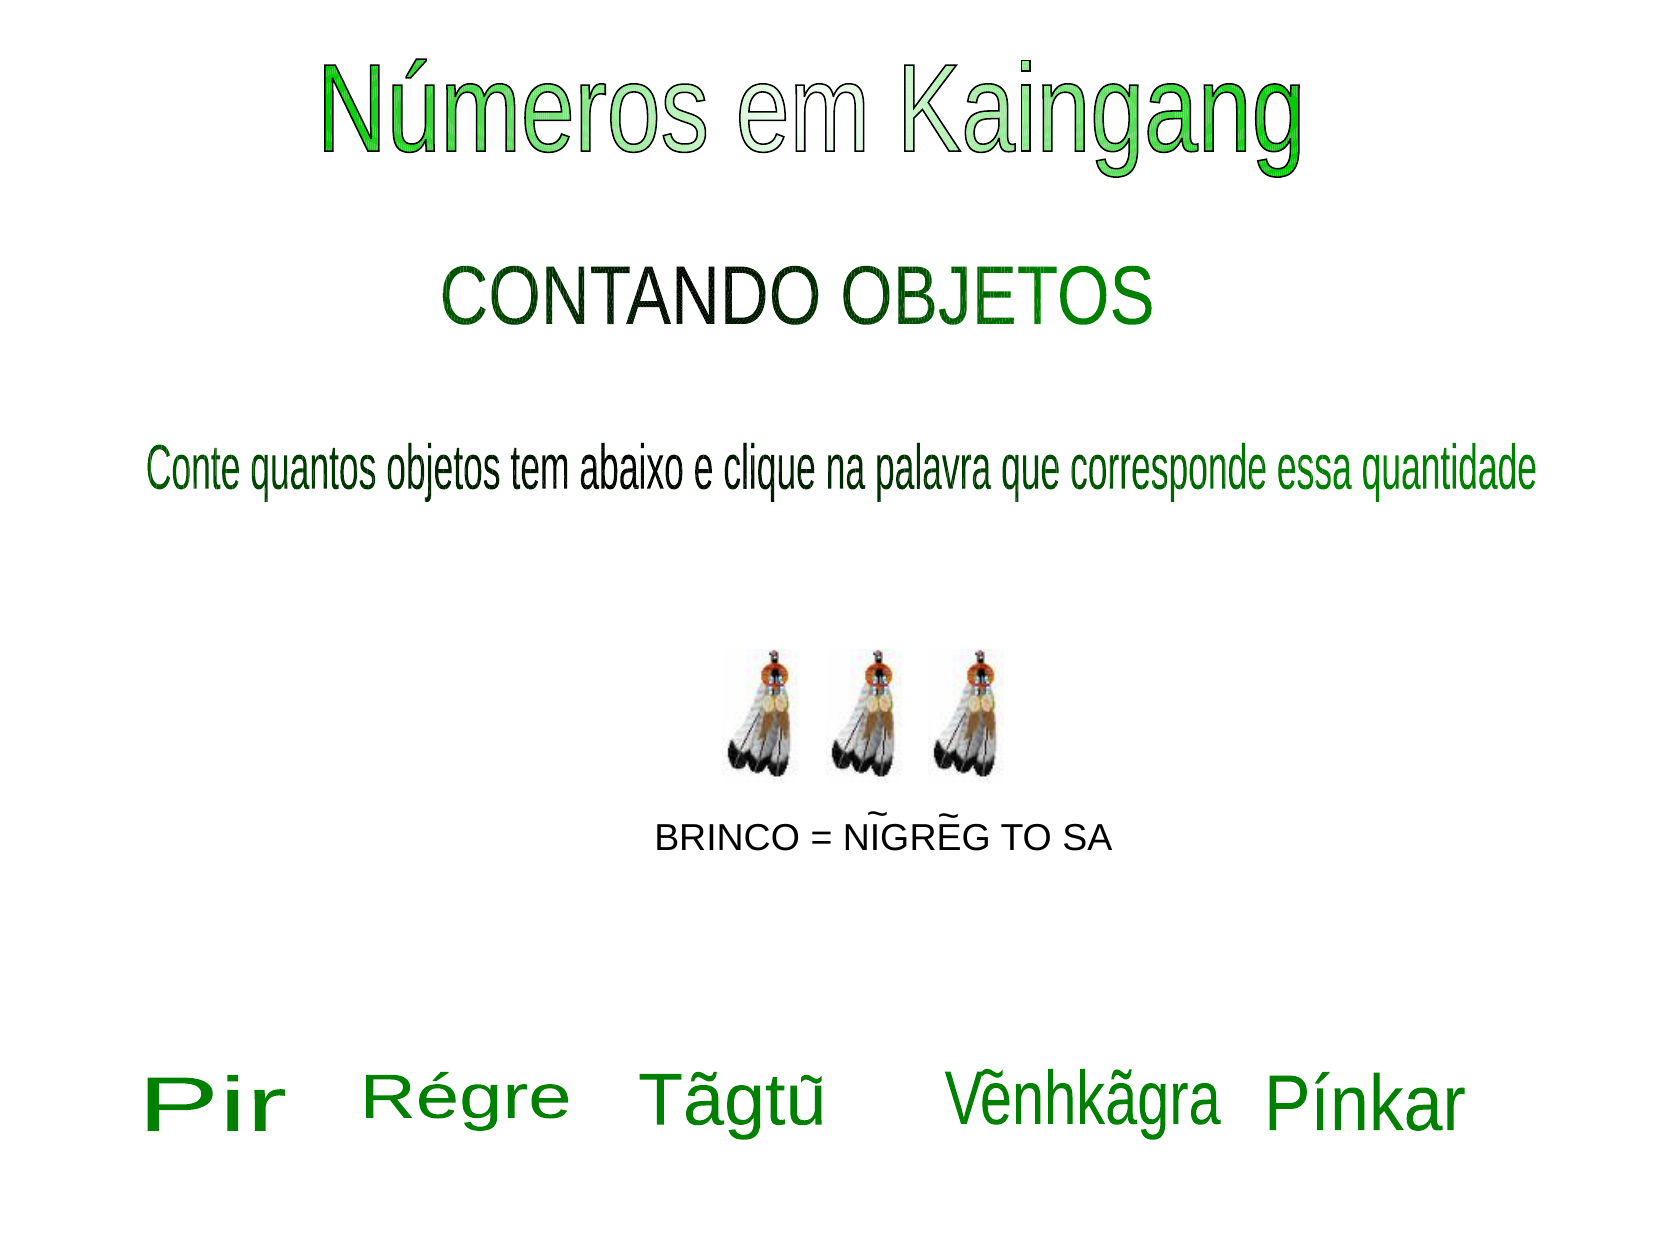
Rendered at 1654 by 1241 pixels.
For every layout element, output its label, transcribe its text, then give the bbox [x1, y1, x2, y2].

text_box CONTANDO OBJETOS [898, 266, 935, 324]
text_box Pínkar [1315, 1071, 1330, 1084]
text_box Venhkãgra [982, 1083, 1010, 1125]
text_box CONTANDO OBJETOS [1112, 265, 1152, 325]
text_box Régre [531, 1084, 569, 1119]
text_box ~ [922, 787, 975, 845]
text_box Tãgtu [686, 1085, 725, 1126]
text_box Pínkar [1406, 1087, 1443, 1131]
picture [722, 649, 798, 783]
text_box CONTANDO OBJETOS [938, 266, 967, 325]
text_box Régre [432, 1071, 449, 1082]
text_box Pínkar [1334, 1087, 1365, 1131]
text_box Régre [507, 1084, 528, 1118]
text_box Régre [419, 1084, 456, 1119]
text_box Régre [366, 1074, 413, 1118]
text_box BRINCO = NIGREG TO SA [639, 809, 1128, 866]
text_box Venhkãgra [1173, 1083, 1188, 1124]
text_box Tãgtu [727, 1085, 761, 1140]
text_box CONTANDO OBJETOS [1018, 266, 1057, 325]
text_box Venhkãgra [1080, 1068, 1106, 1124]
text_box CONTANDO OBJETOS [1060, 265, 1107, 325]
text_box Pínkar [1447, 1087, 1465, 1131]
text_box Régre [462, 1084, 498, 1131]
picture [826, 649, 902, 783]
text_box ~ [801, 1074, 822, 1084]
text_box ~ [981, 1068, 1003, 1078]
text_box CONTANDO OBJETOS [725, 266, 766, 324]
text_box CONTANDO OBJETOS [491, 265, 538, 325]
picture [928, 649, 1004, 783]
text_box Pínkar [1317, 1088, 1324, 1131]
text_box Tãgtu [790, 1085, 822, 1126]
text_box Pir [227, 1089, 239, 1131]
text_box Venhkãgra [1111, 1069, 1132, 1080]
text_box Venhkãgra [1139, 1083, 1166, 1140]
text_box Venhkãgra [944, 1071, 982, 1124]
text_box Pínkar [1373, 1072, 1404, 1131]
text_box CONTANDO OBJETOS [977, 266, 1014, 324]
text_box CONTANDO OBJETOS [843, 265, 890, 325]
text_box Pir [147, 1077, 213, 1131]
text_box CONTANDO OBJETOS [771, 265, 819, 325]
text_box Tãgtu [691, 1071, 717, 1082]
text_box CONTANDO OBJETOS [626, 266, 671, 324]
text_box Pínkar [1269, 1075, 1307, 1131]
text_box CONTANDO OBJETOS [442, 265, 486, 325]
text_box Venhkãgra [1048, 1068, 1073, 1124]
text_box ~ [851, 785, 904, 843]
text_box Pir [254, 1089, 285, 1131]
text_box CONTANDO OBJETOS [676, 266, 715, 324]
text_box Pir [227, 1074, 239, 1082]
text_box CONTANDO OBJETOS [591, 266, 630, 325]
text_box Tãgtu [639, 1073, 682, 1125]
text_box CONTANDO OBJETOS [546, 266, 585, 324]
text_box Venhkãgra [1191, 1083, 1221, 1125]
text_box Venhkãgra [1107, 1083, 1138, 1125]
text_box Tãgtu [766, 1077, 785, 1126]
text_box Venhkãgra [1015, 1083, 1041, 1124]
